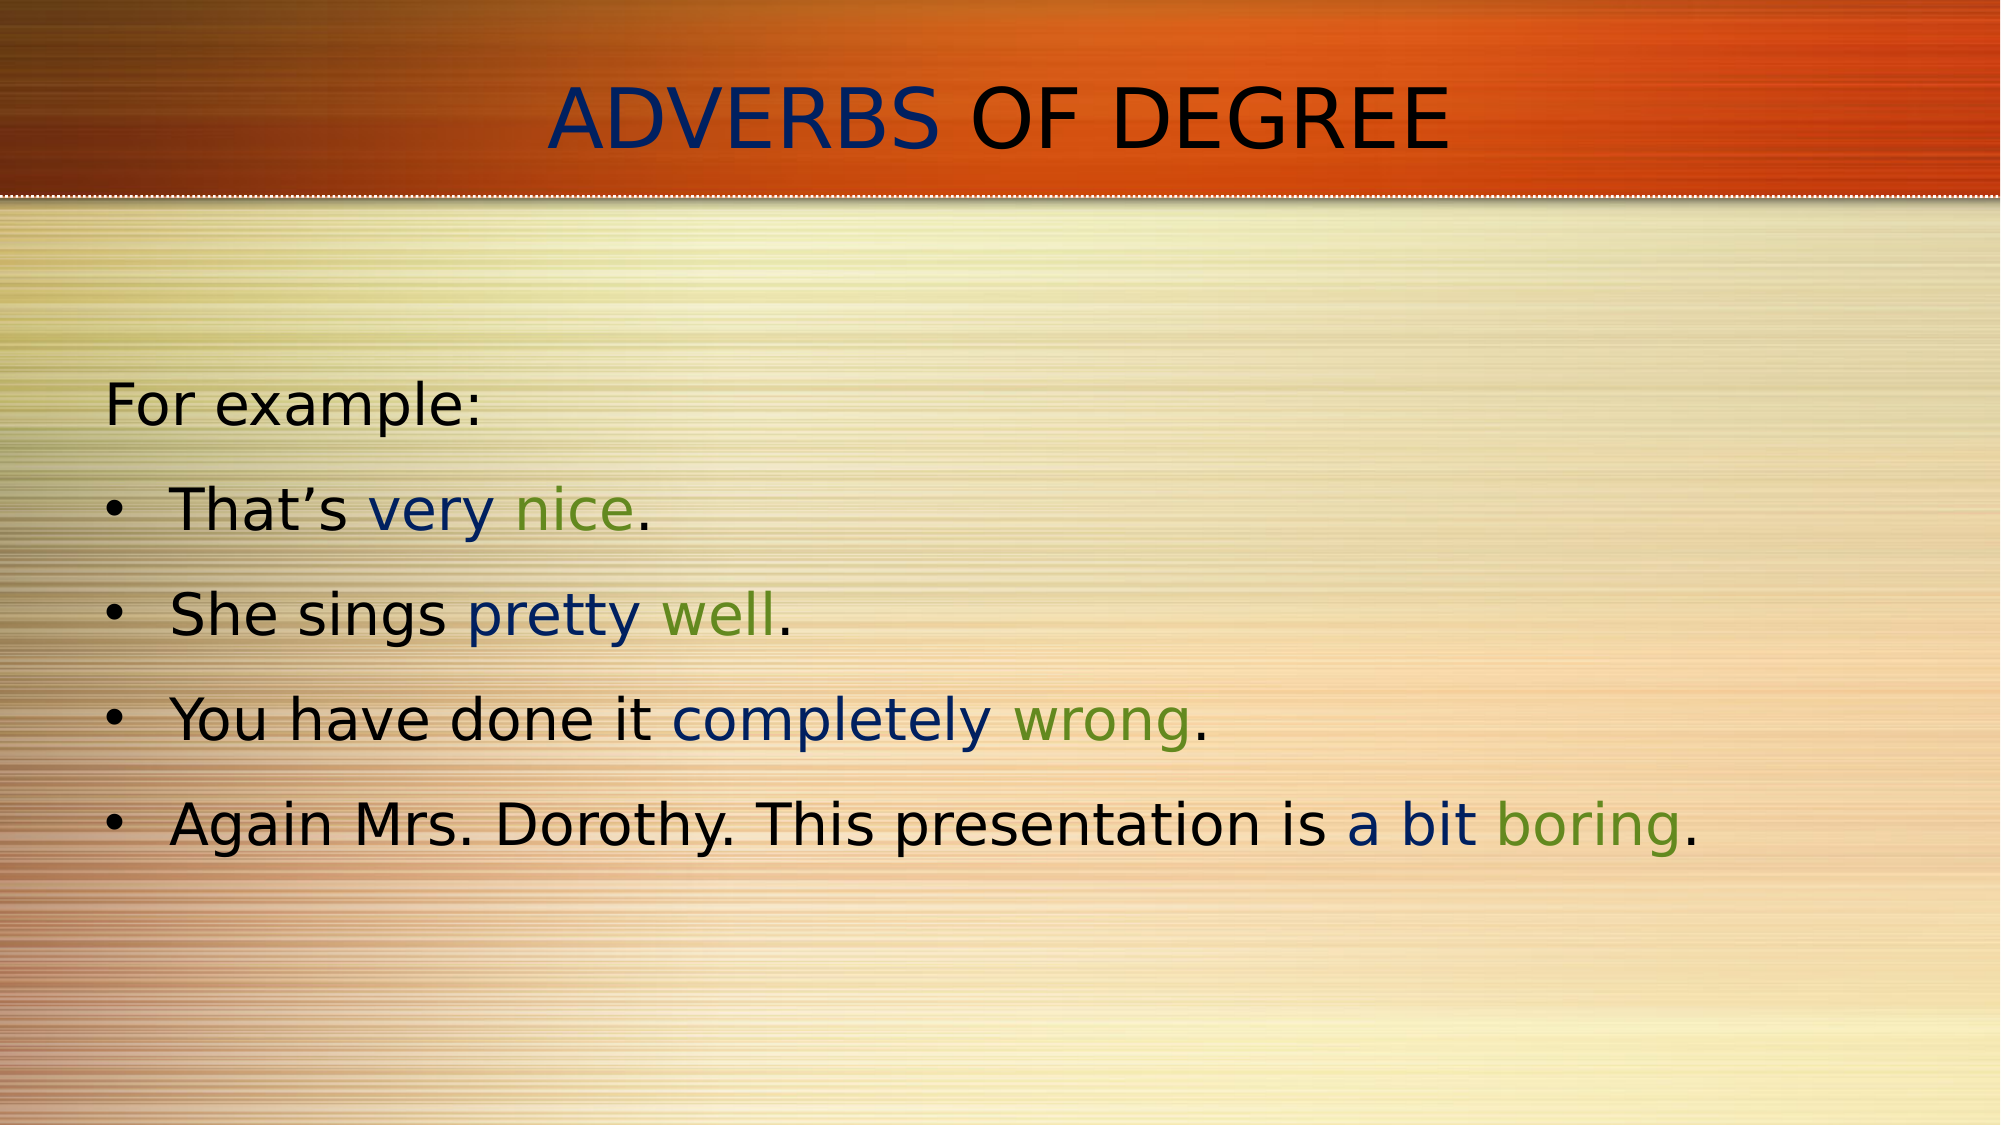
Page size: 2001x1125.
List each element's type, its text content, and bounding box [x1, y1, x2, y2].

picture [0, 0, 2001, 1125]
list For example: That’s very nice. She sings pretty well. You have done it completely wrong. Again Mrs. Dorothy. This presentation is a bit boring. [89, 254, 1890, 997]
title ADVERBS OF DEGREE [99, 30, 1900, 173]
